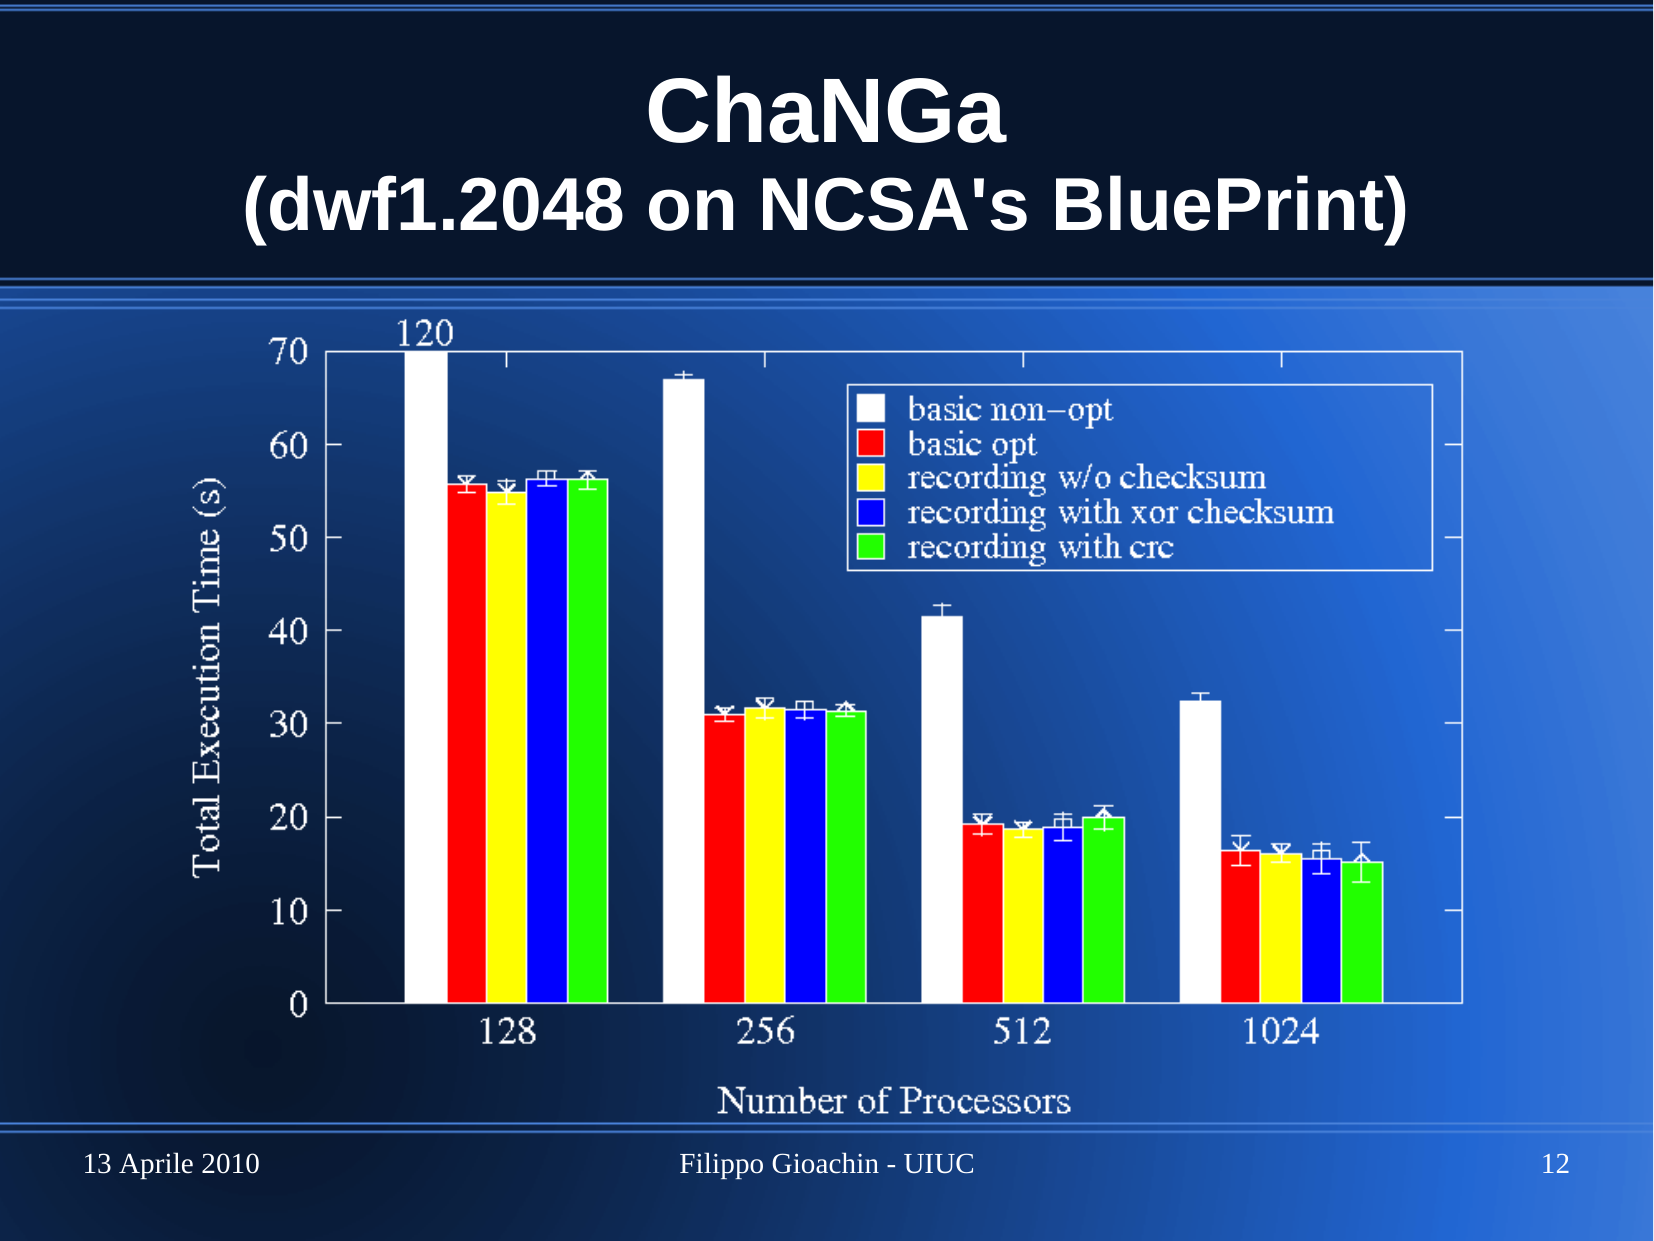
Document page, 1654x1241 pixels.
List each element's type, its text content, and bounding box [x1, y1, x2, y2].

picture [0, 0, 1654, 1241]
title ChaNGa (dwf1.2048 on NCSA's BluePrint) [82, 56, 1571, 250]
